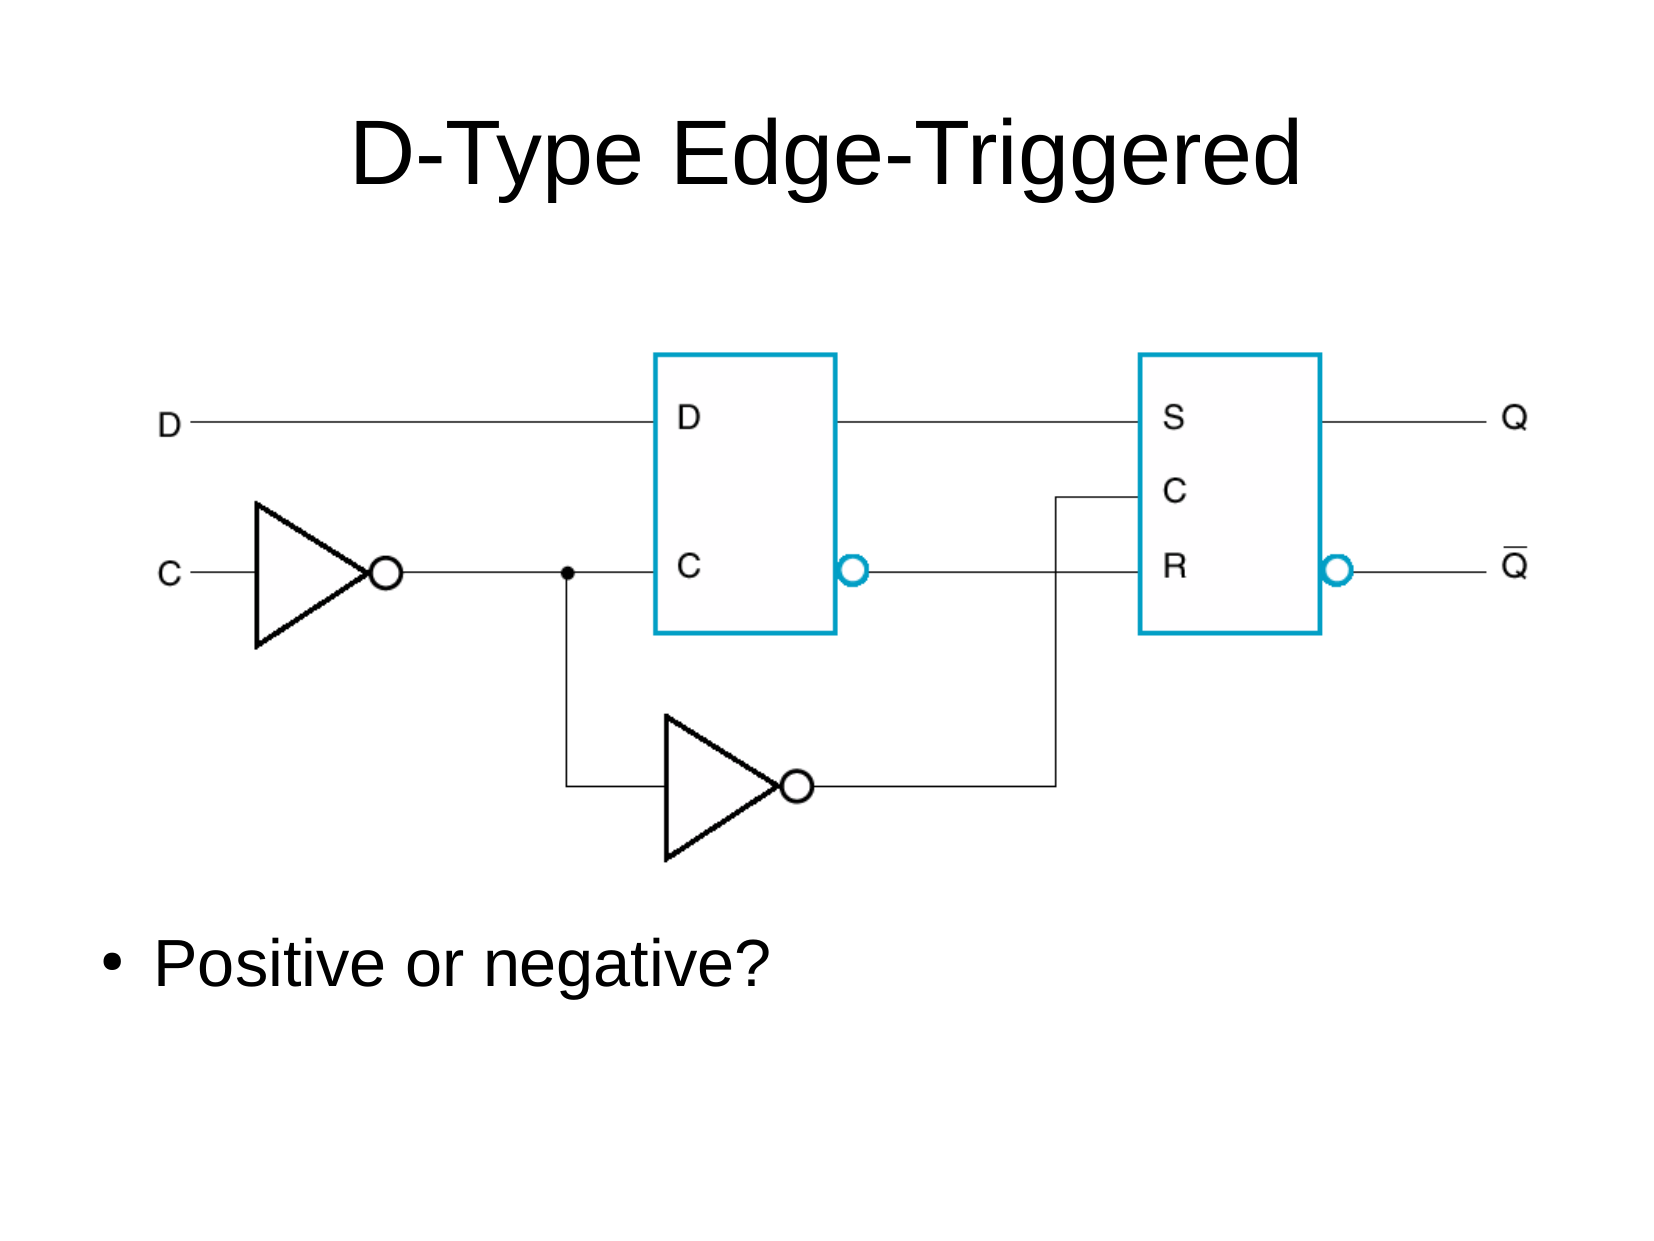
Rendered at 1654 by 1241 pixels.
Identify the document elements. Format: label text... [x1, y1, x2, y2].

picture [150, 681, 1543, 872]
chart [82, 290, 1571, 681]
list Positive or negative? [82, 717, 1571, 1109]
title D-Type Edge-Triggered [82, 49, 1571, 257]
